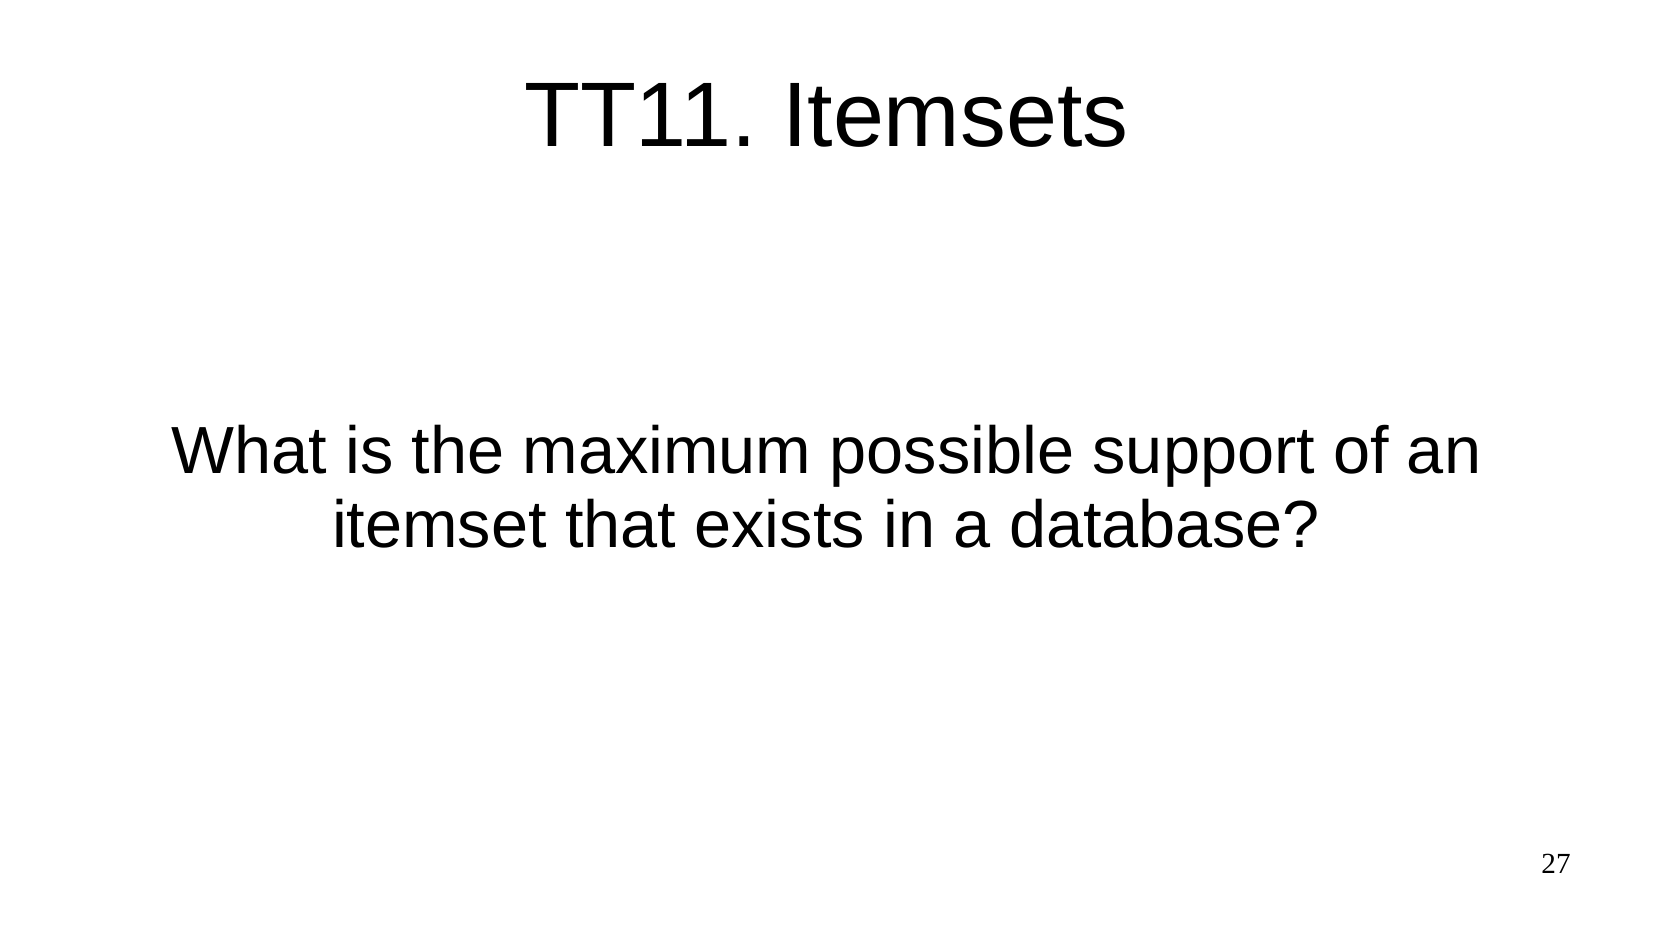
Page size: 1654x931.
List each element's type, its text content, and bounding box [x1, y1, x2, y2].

subtitle What is the maximum possible support of an itemset that exists in a database? [82, 217, 1571, 758]
title TT11. Itemsets [82, 37, 1571, 193]
